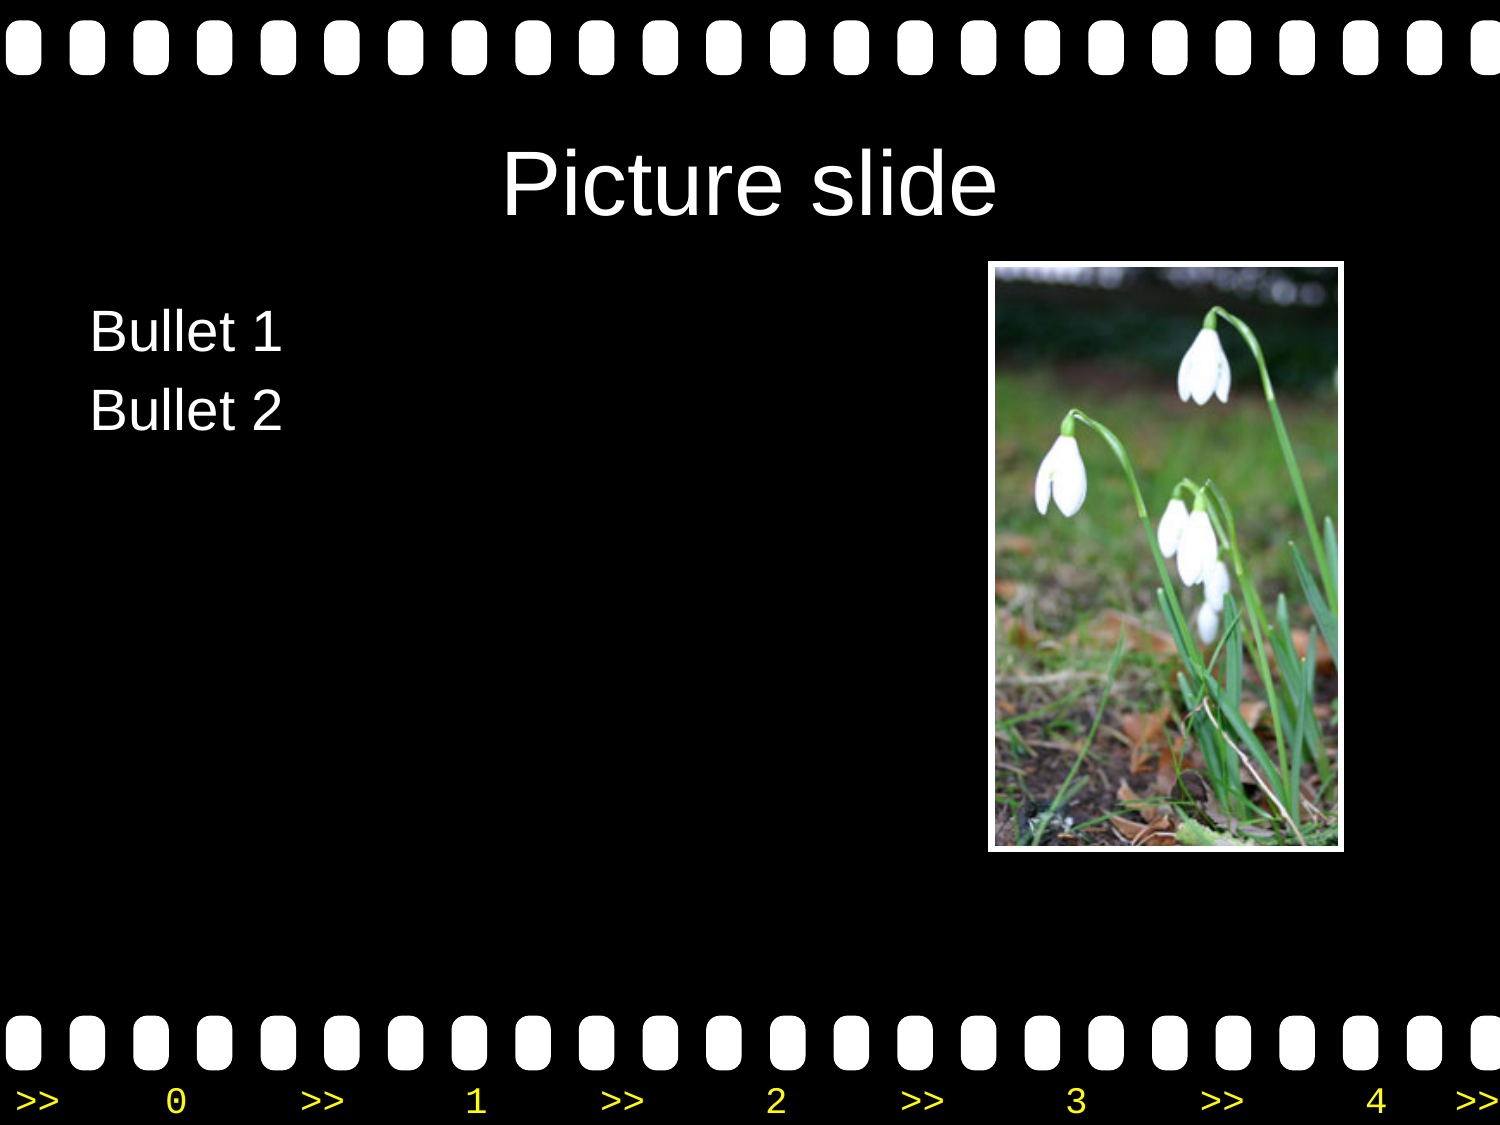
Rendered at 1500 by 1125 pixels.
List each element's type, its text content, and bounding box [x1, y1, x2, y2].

title Picture slide [75, 90, 1426, 278]
list Bullet 1 Bullet 2 [74, 290, 737, 1005]
picture [994, 267, 1339, 847]
